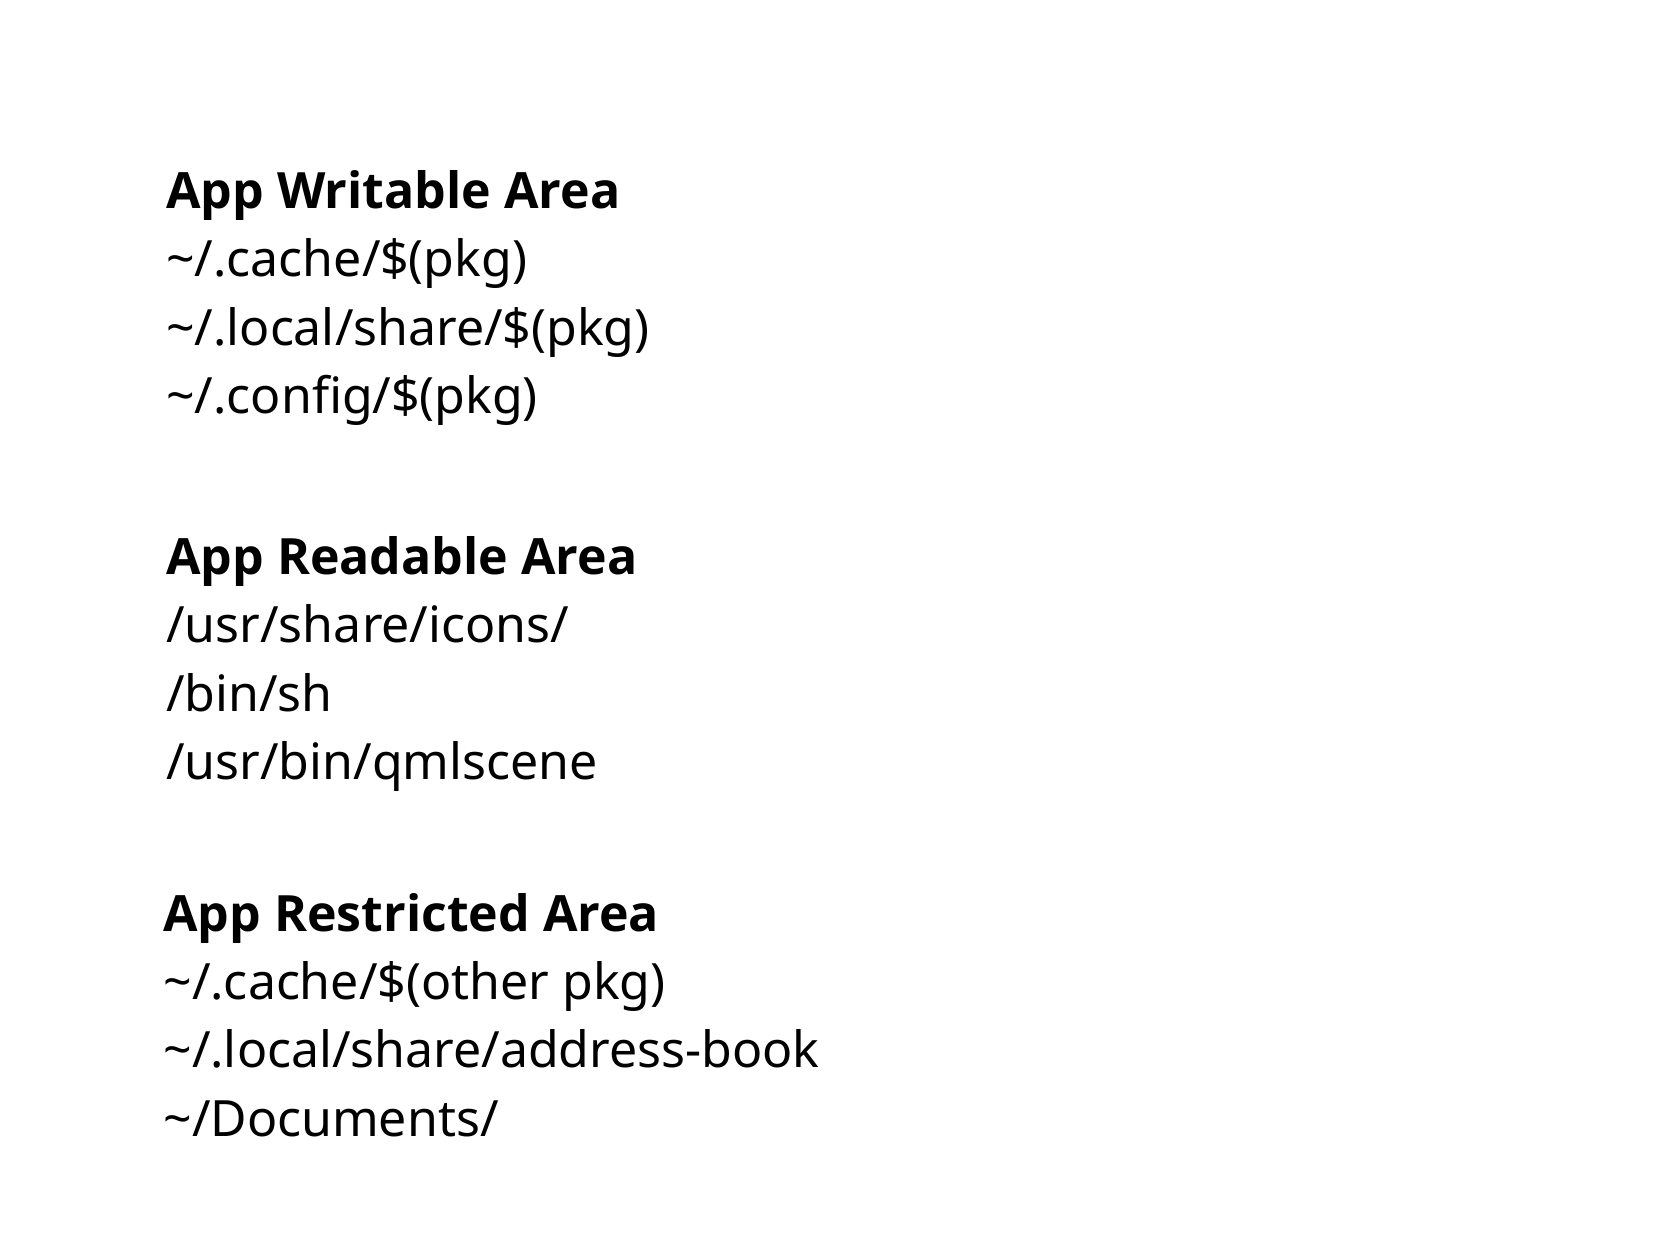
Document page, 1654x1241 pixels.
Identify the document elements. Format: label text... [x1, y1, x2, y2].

text_box App Restricted Area ~/.cache/$(other pkg) ~/.local/share/address-book ~/Documents/ [148, 870, 868, 1111]
text_box App Writable Area ~/.cache/$(pkg) ~/.local/share/$(pkg) ~/.config/$(pkg) [151, 147, 766, 388]
text_box App Readable Area /usr/share/icons/ /bin/sh /usr/bin/qmlscene [151, 513, 782, 754]
